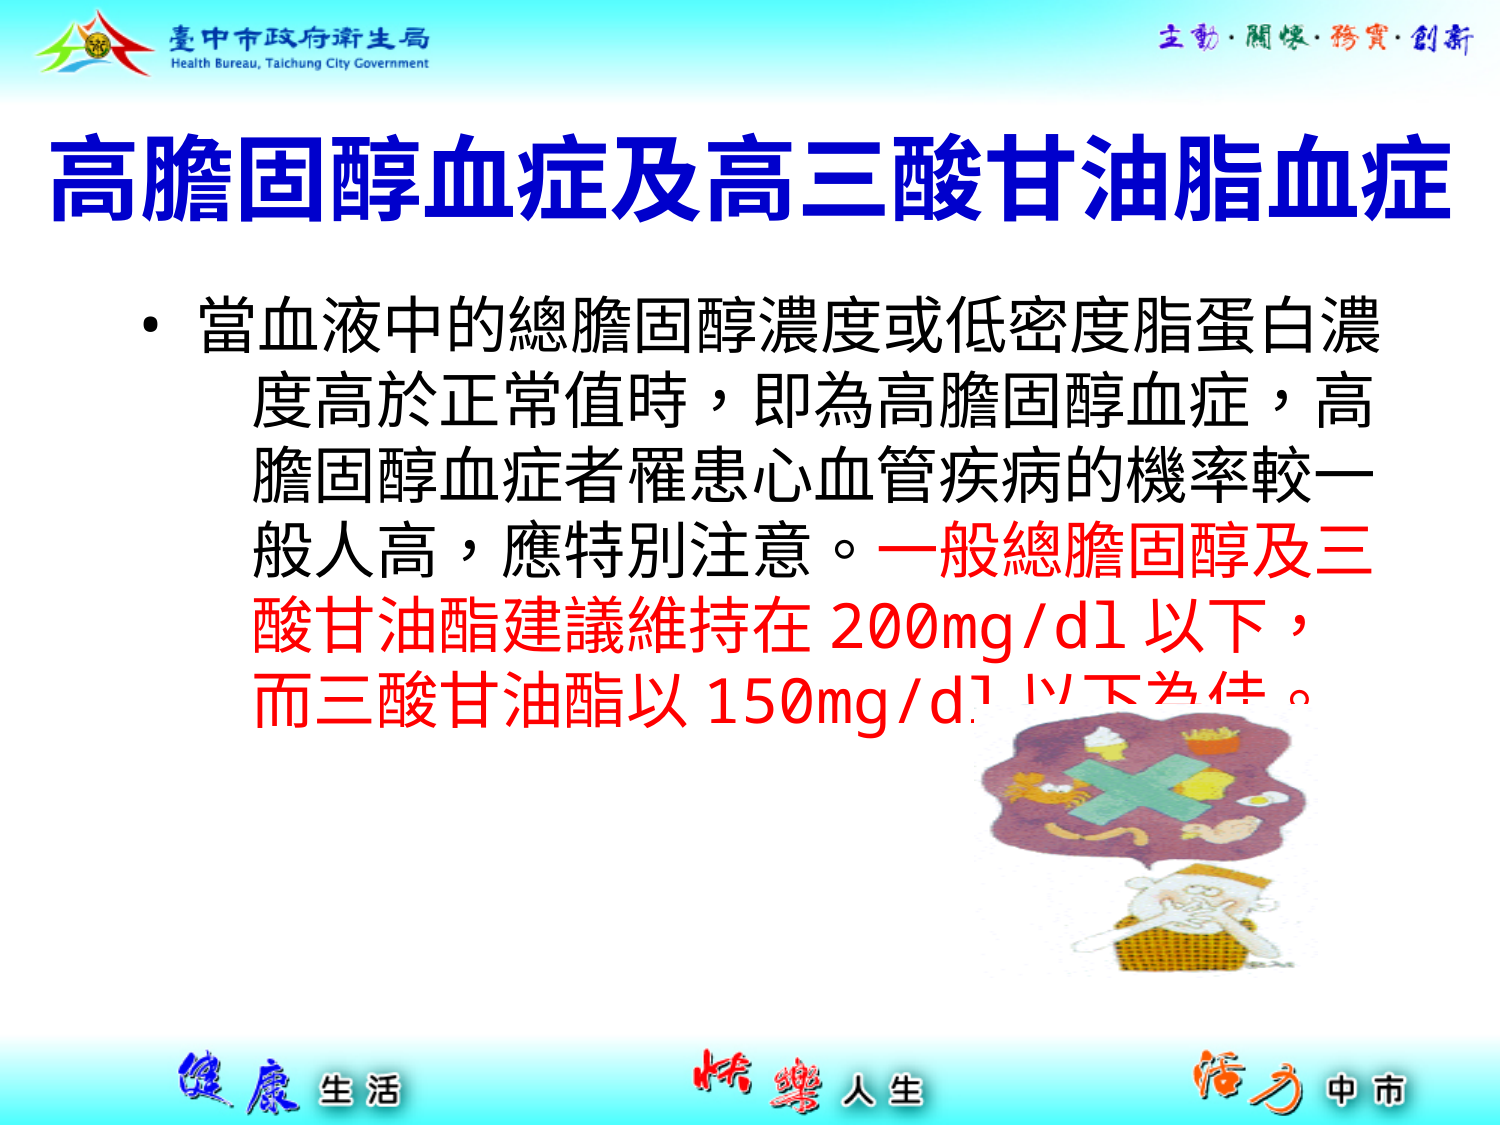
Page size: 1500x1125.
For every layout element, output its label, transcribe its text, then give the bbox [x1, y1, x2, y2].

text_box 高膽固醇血症及高三酸甘油脂血症 [29, 113, 1471, 240]
text_box 當血液中的總膽固醇濃度或低密度脂蛋白濃度高於正常值時，即為高膽固醇血症，高膽固醇血症者罹患心血管疾病的機率較一般人高，應特別注意。一般總膽固醇及三酸甘油酯建議維持在200mg/dl以下，而三酸甘油酯以150mg/dl以下為佳。 [124, 279, 1399, 954]
picture [974, 704, 1318, 978]
